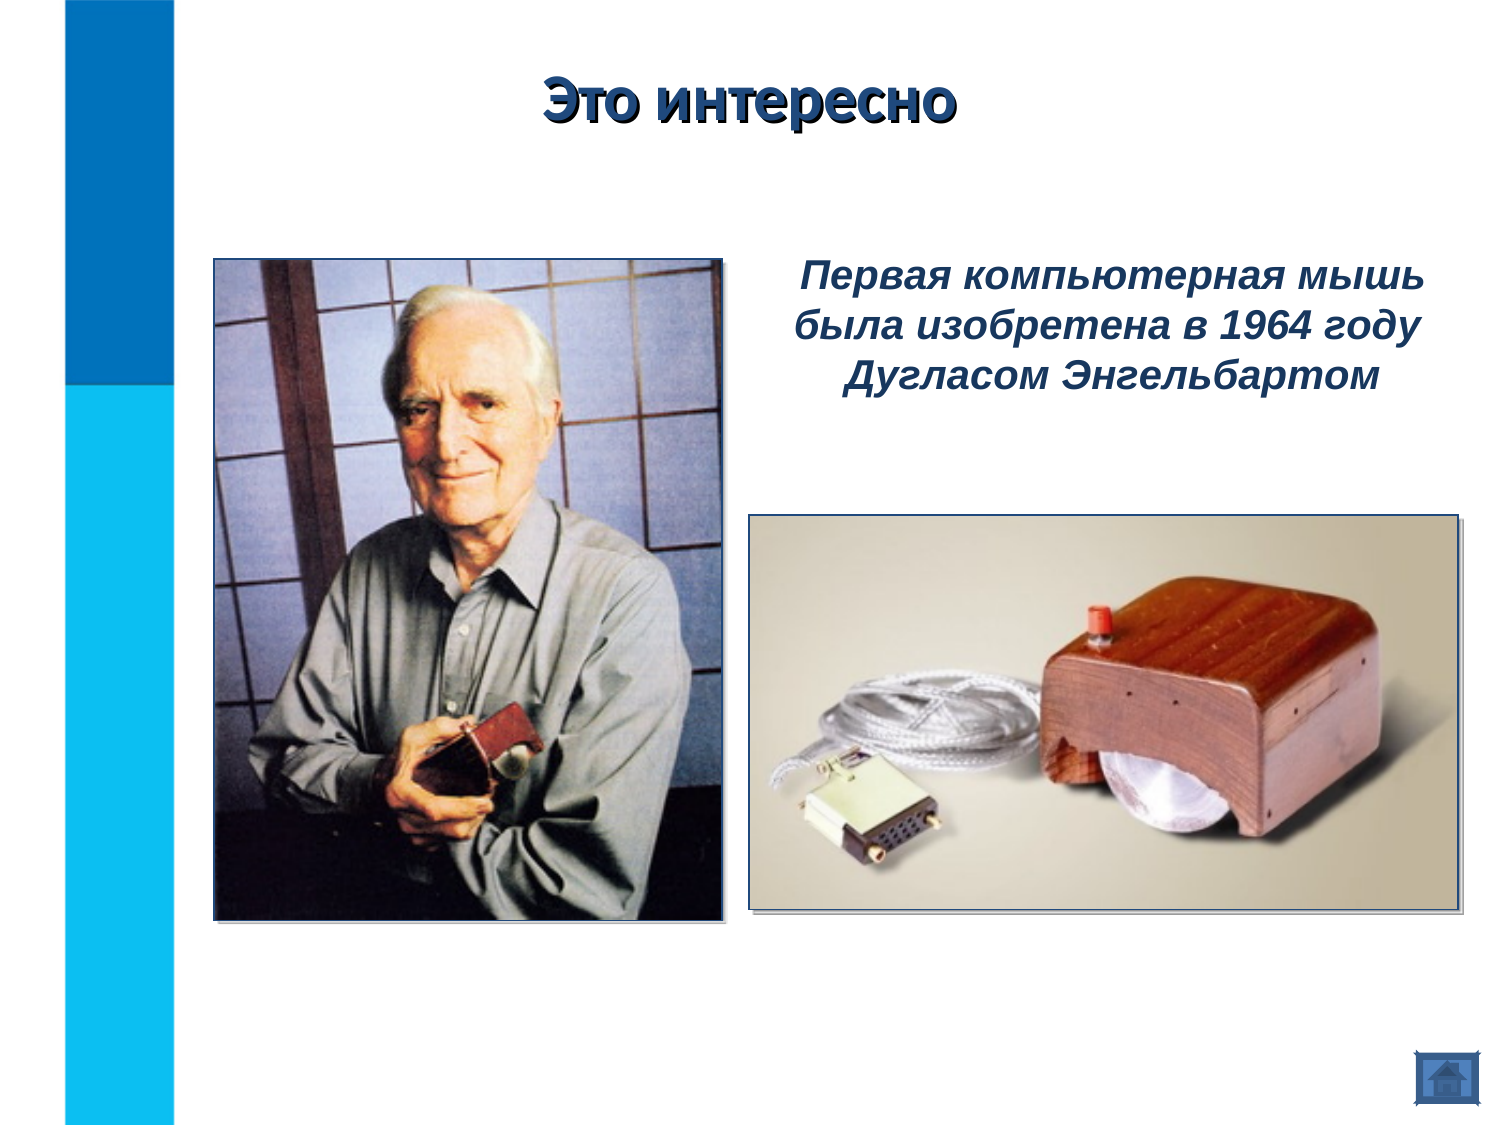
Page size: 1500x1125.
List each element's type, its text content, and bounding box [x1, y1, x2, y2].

title Это интересно [75, 0, 1426, 188]
text_box [1419, 1054, 1477, 1102]
text_box Первая компьютерная мышь была изобретена в 1964 году Дугласом Энгельбартом [749, 239, 1465, 406]
picture [0, 0, 1500, 1125]
